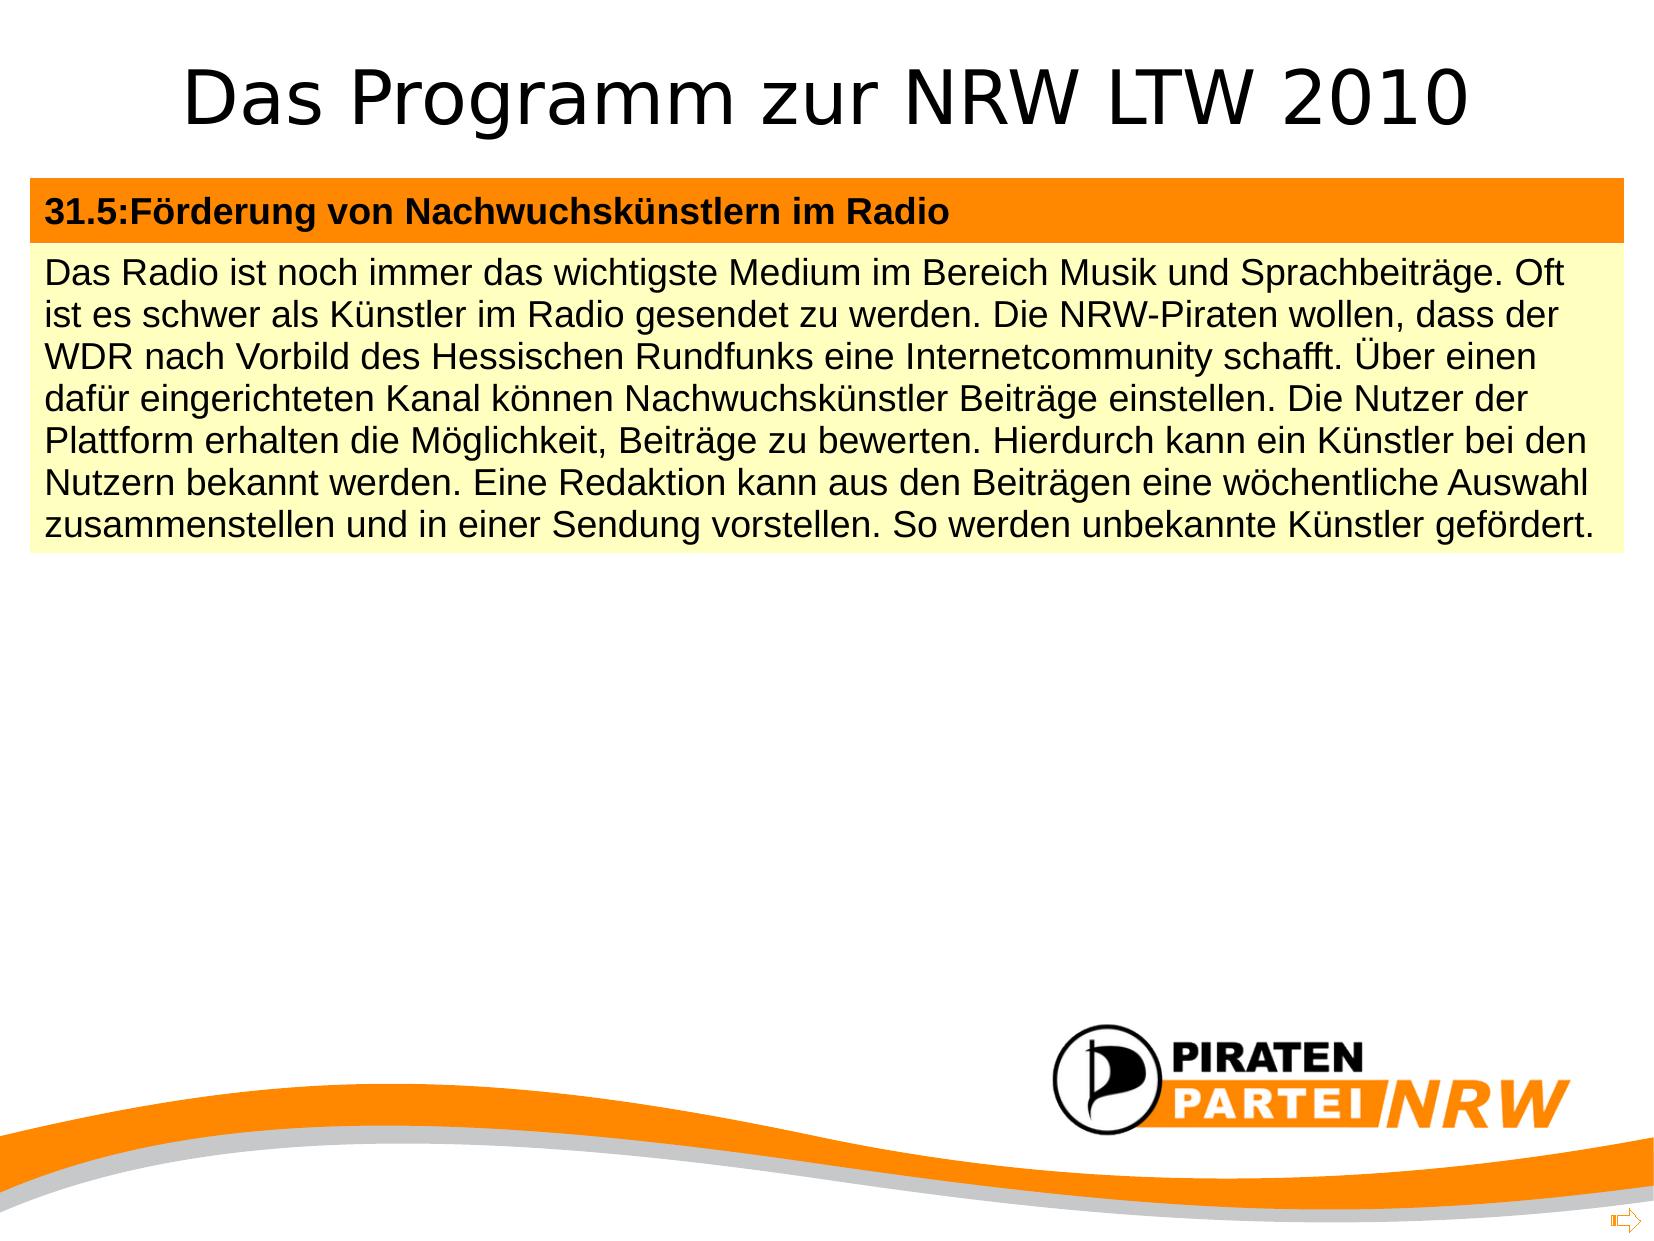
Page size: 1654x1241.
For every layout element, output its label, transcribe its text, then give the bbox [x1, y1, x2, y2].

title Das Programm zur NRW LTW 2010 [82, 54, 1571, 143]
table_cell Das Radio ist noch immer das wichtigste Medium im Bereich Musik und Sprachbeiträge. Oft ist es schwer als Künstler im Radio gesendet zu werden. Die NRW-Piraten wollen, dass der WDR nach Vorbild des Hessischen Rundfunks eine Internetcommunity schafft. Über einen dafür eingerichteten Kanal können Nachwuchskünstler Beiträge einstellen. Die Nutzer der Plattform erhalten die Möglichkeit, Beiträge zu bewerten. Hierdurch kann ein Künstler bei den Nutzern bekannt werden. Eine Redaktion kann aus den Beiträgen eine wöchentliche Auswahl zusammenstellen und in einer Sendung vorstellen. So werden unbekannte Künstler gefördert. [30, 244, 1624, 553]
table_header 31.5:﻿Förderung von Nachwuchskünstlern im Radio [30, 178, 1624, 243]
picture [1045, 1021, 1579, 1140]
